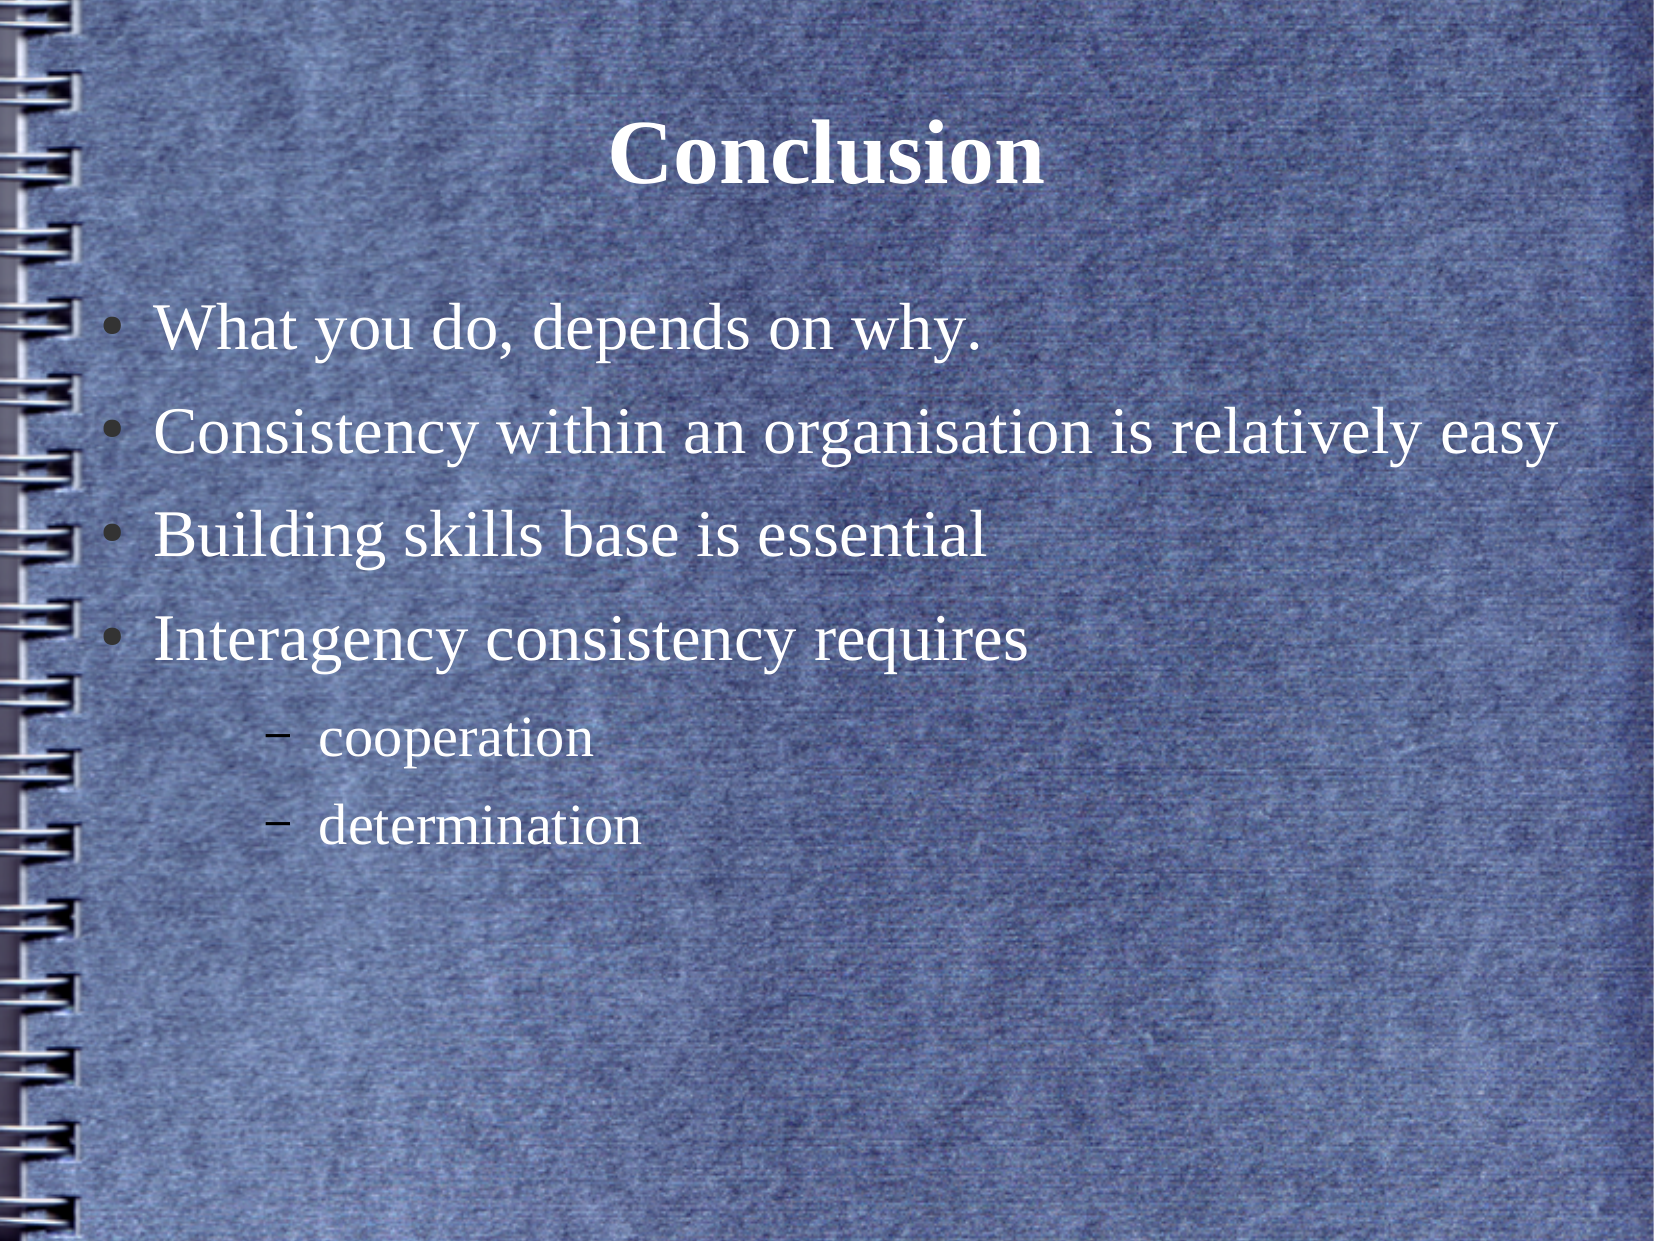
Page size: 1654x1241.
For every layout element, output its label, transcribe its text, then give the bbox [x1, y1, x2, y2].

title Conclusion [82, 49, 1571, 257]
list What you do, depends on why. Consistency within an organisation is relatively easy Building skills base is essential Interagency consistency requires cooperation determination [82, 290, 1571, 1109]
picture [0, 0, 1654, 1241]
